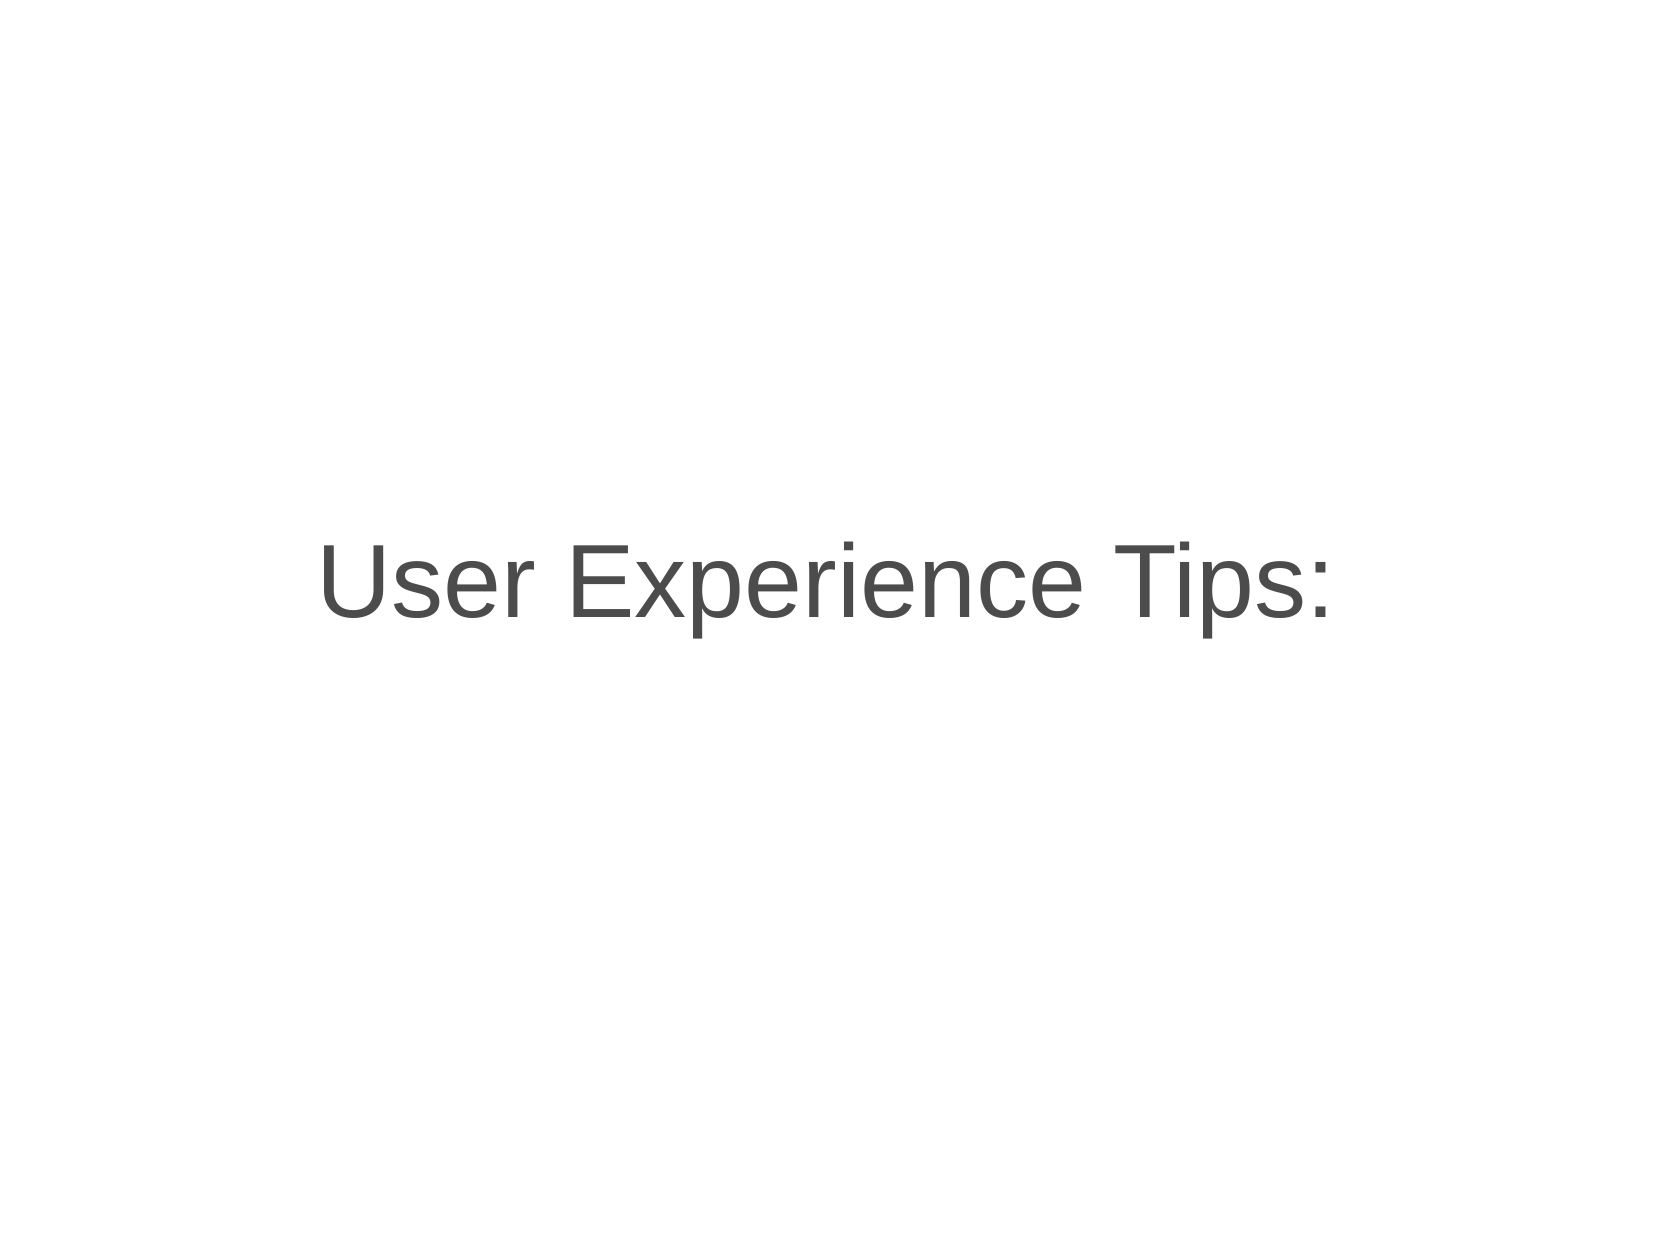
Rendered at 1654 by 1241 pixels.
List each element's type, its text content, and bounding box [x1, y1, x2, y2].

subtitle User Experience Tips: [82, 487, 1571, 676]
